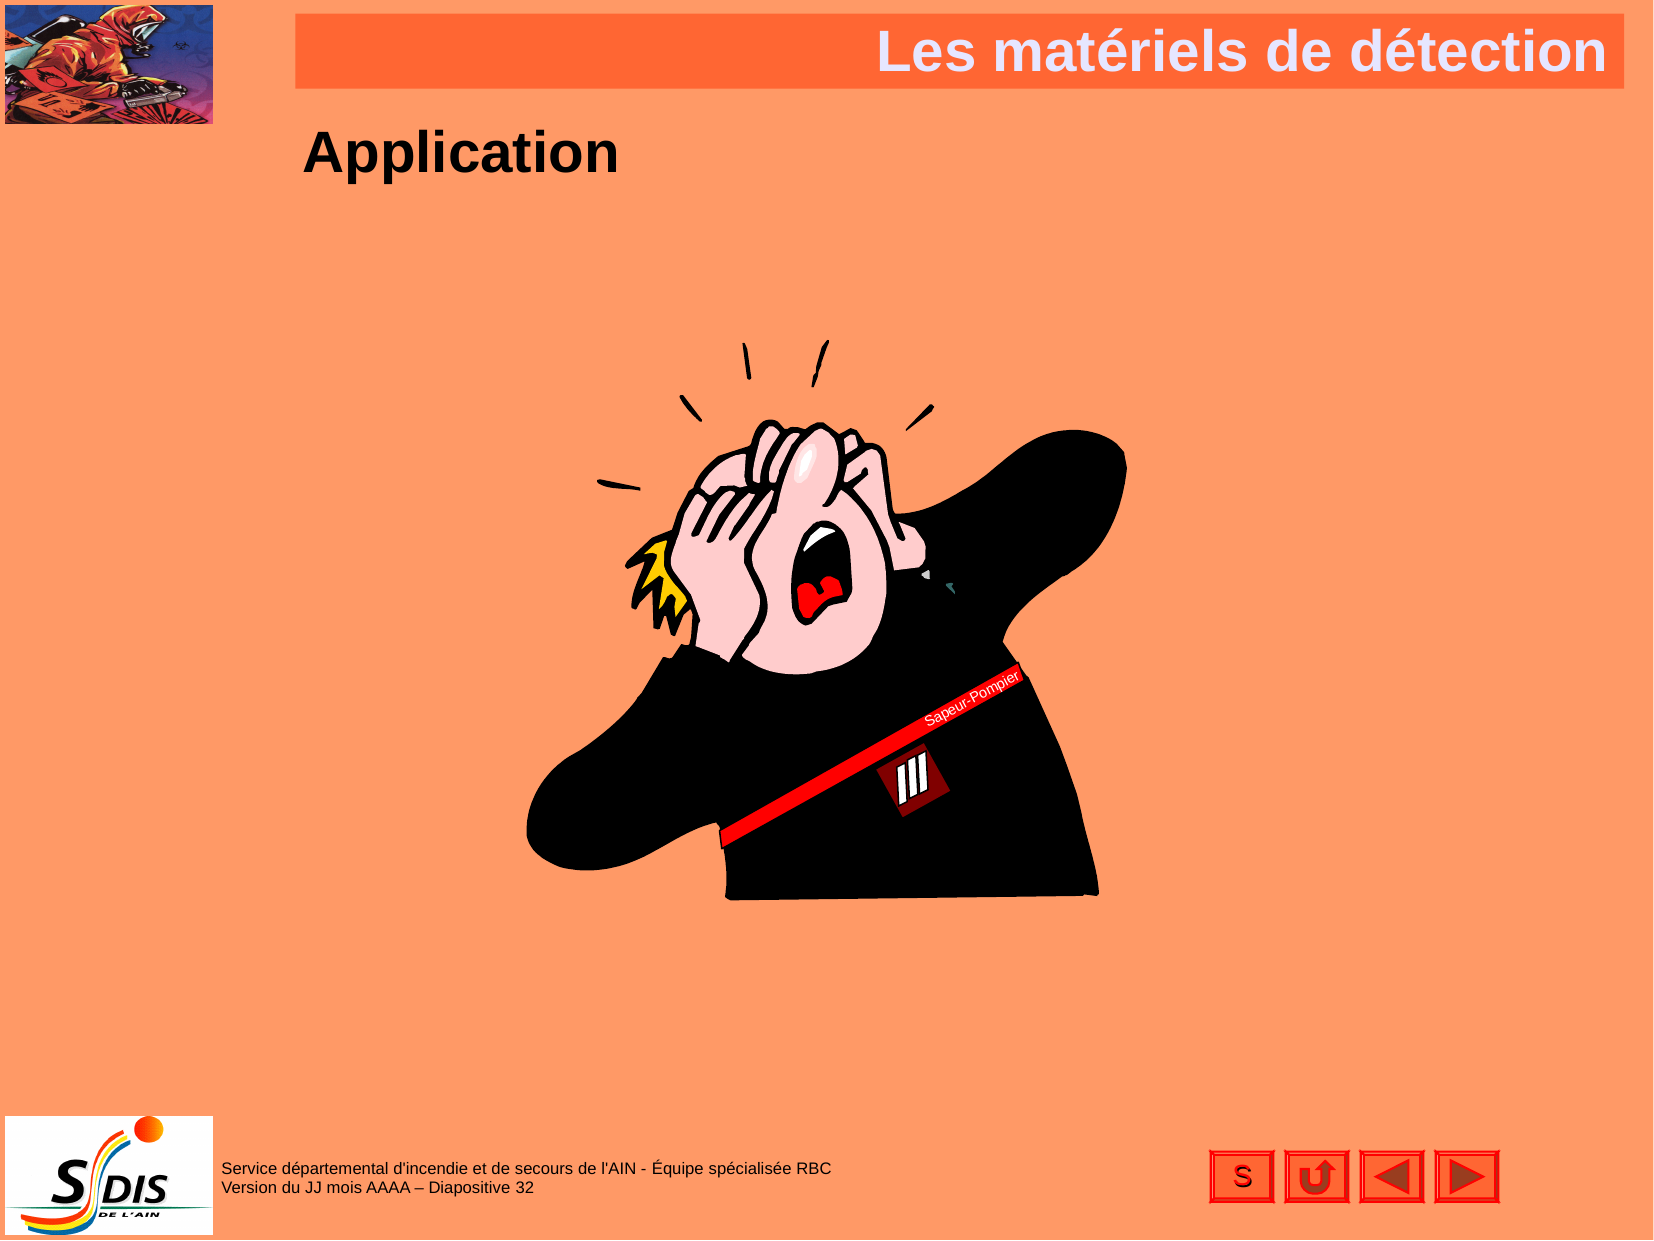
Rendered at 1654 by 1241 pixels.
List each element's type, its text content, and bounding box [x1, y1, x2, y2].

text_box [679, 395, 702, 422]
text_box [597, 479, 641, 491]
picture [5, 1116, 213, 1235]
text_box [905, 404, 935, 432]
text_box [742, 342, 752, 380]
text_box Les matériels de détection [295, 13, 1625, 89]
text_box Sapeur-Pompier [905, 653, 1039, 745]
text_box Application [287, 112, 636, 193]
text_box [811, 339, 829, 388]
picture [5, 5, 213, 124]
text_box [526, 419, 1127, 901]
